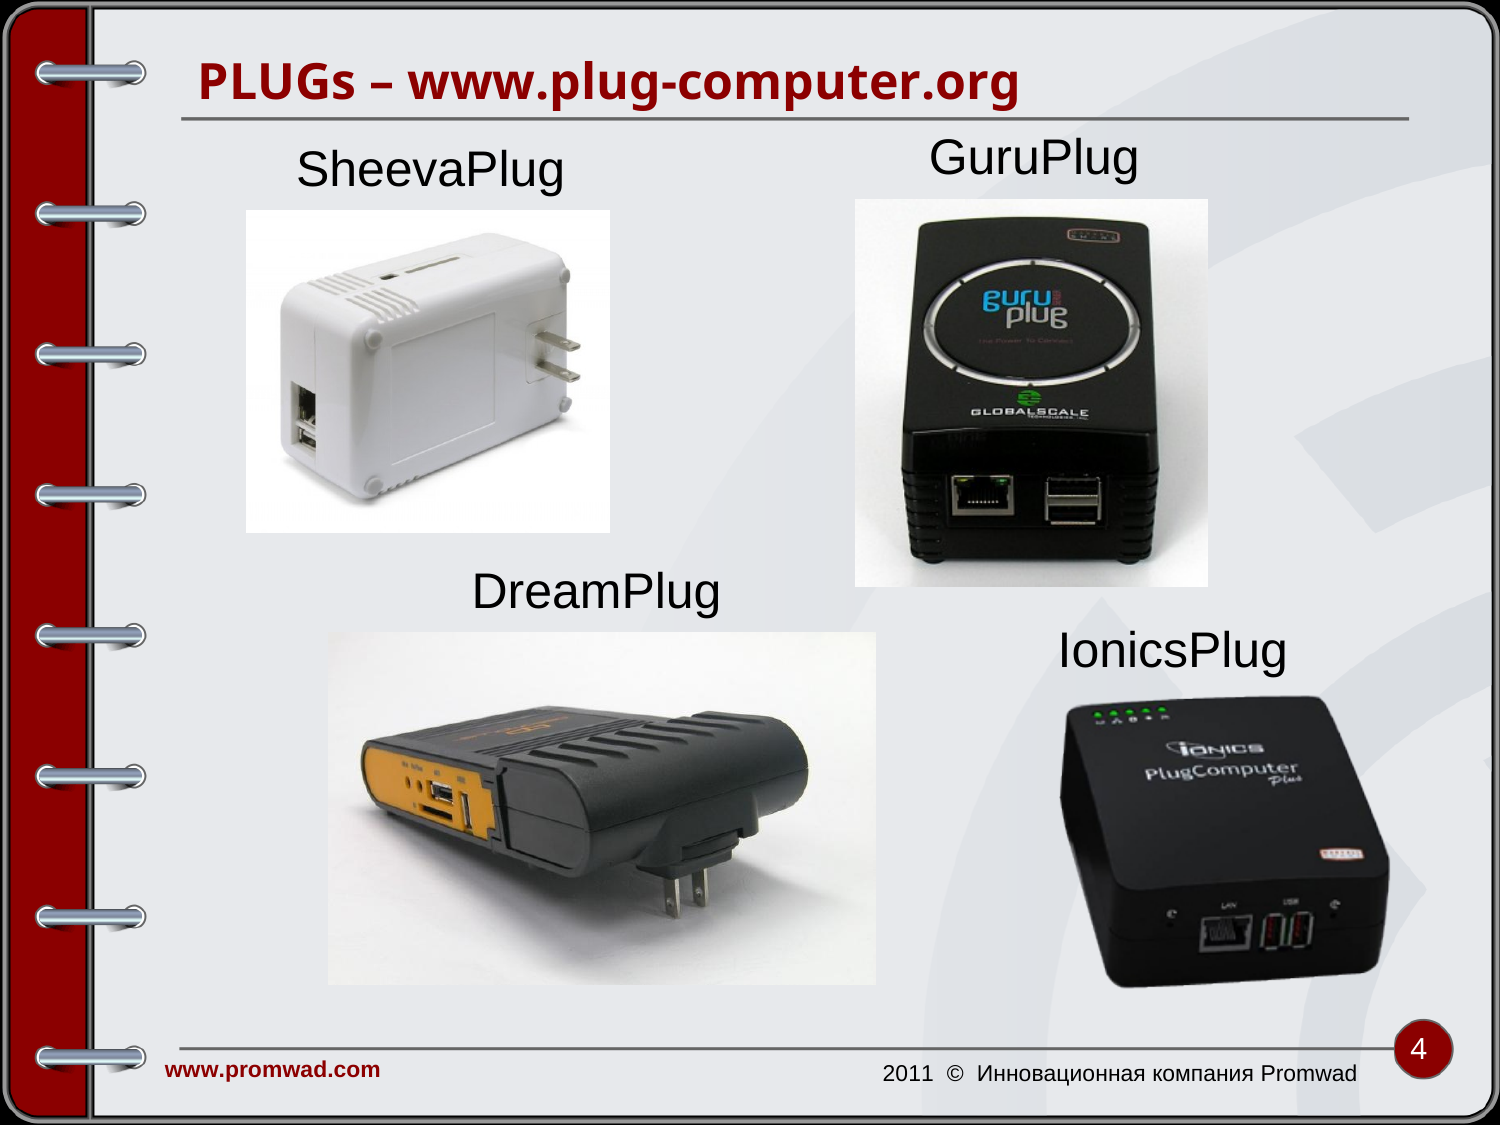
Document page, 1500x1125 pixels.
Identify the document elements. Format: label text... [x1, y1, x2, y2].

text_box DreamPlug [456, 562, 739, 645]
text_box GuruPlug [914, 128, 1172, 211]
text_box PLUGs – www.plug-computer.org [183, 45, 1400, 114]
text_box www.promwad.com [150, 1046, 405, 1090]
text_box SheevaPlug [281, 140, 586, 223]
picture [0, 0, 1500, 1125]
text_box <number> [1332, 1023, 1500, 1079]
text_box IonicsPlug [1042, 621, 1325, 704]
text_box 2011 © Инновационная компания Promwad [634, 1051, 1373, 1095]
